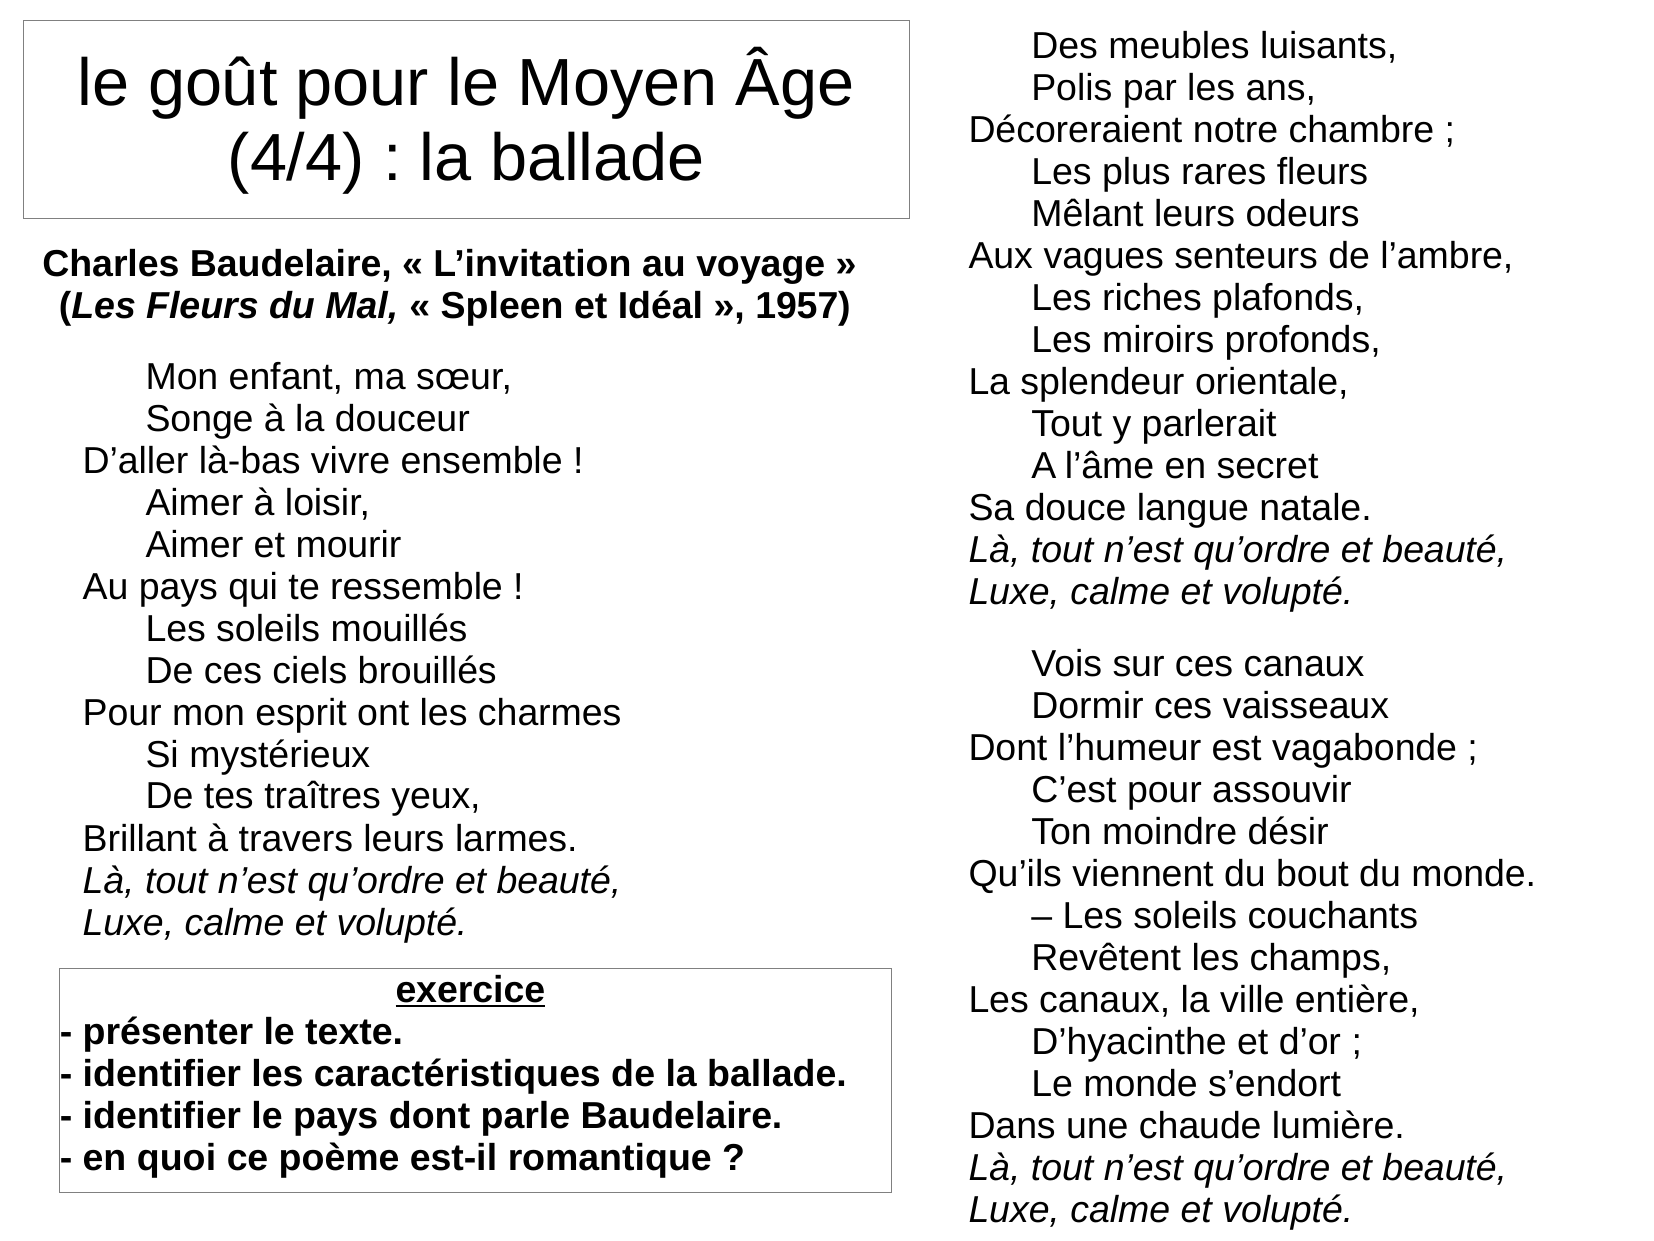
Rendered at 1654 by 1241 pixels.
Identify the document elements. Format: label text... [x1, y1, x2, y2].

list Mon enfant, ma sœur, Songe à la douceur D’aller là-bas vivre ensemble ! Aimer à loisir, Aimer et mourir Au pays qui te ressemble ! Les soleils mouillés De ces ciels brouillés Pour mon esprit ont les charmes Si mystérieux De tes traîtres yeux, Brillant à travers leurs larmes. Là, tout n’est qu’ordre et beauté, Luxe, calme et volupté. [82, 355, 809, 968]
list Des meubles luisants, Polis par les ans, Décoreraient notre chambre ; Les plus rares fleurs Mêlant leurs odeurs Aux vagues senteurs de l’ambre, Les riches plafonds, Les miroirs profonds, La splendeur orientale, Tout y parlerait A l’âme en secret Sa douce langue natale. Là, tout n’est qu’ordre et beauté, Luxe, calme et volupté. Vois sur ces canaux Dormir ces vaisseaux Dont l’humeur est vagabonde ; C’est pour assouvir Ton moindre désir Qu’ils viennent du bout du monde. – Les soleils couchants Revêtent les champs, Les canaux, la ville entière, D’hyacinthe et d’or ; Le monde s’endort Dans une chaude lumière. Là, tout n’est qu’ordre et beauté, Luxe, calme et volupté. [968, 24, 1572, 1231]
title le goût pour le Moyen Âge (4/4) : la ballade [23, 20, 910, 219]
list Charles Baudelaire, « L’invitation au voyage » (Les Fleurs du Mal, « Spleen et Idéal », 1957) [29, 242, 881, 338]
list exercice - présenter le texte. - identifier les caractéristiques de la ballade. - identifier le pays dont parle Baudelaire. - en quoi ce poème est-il romantique ? [59, 968, 892, 1193]
